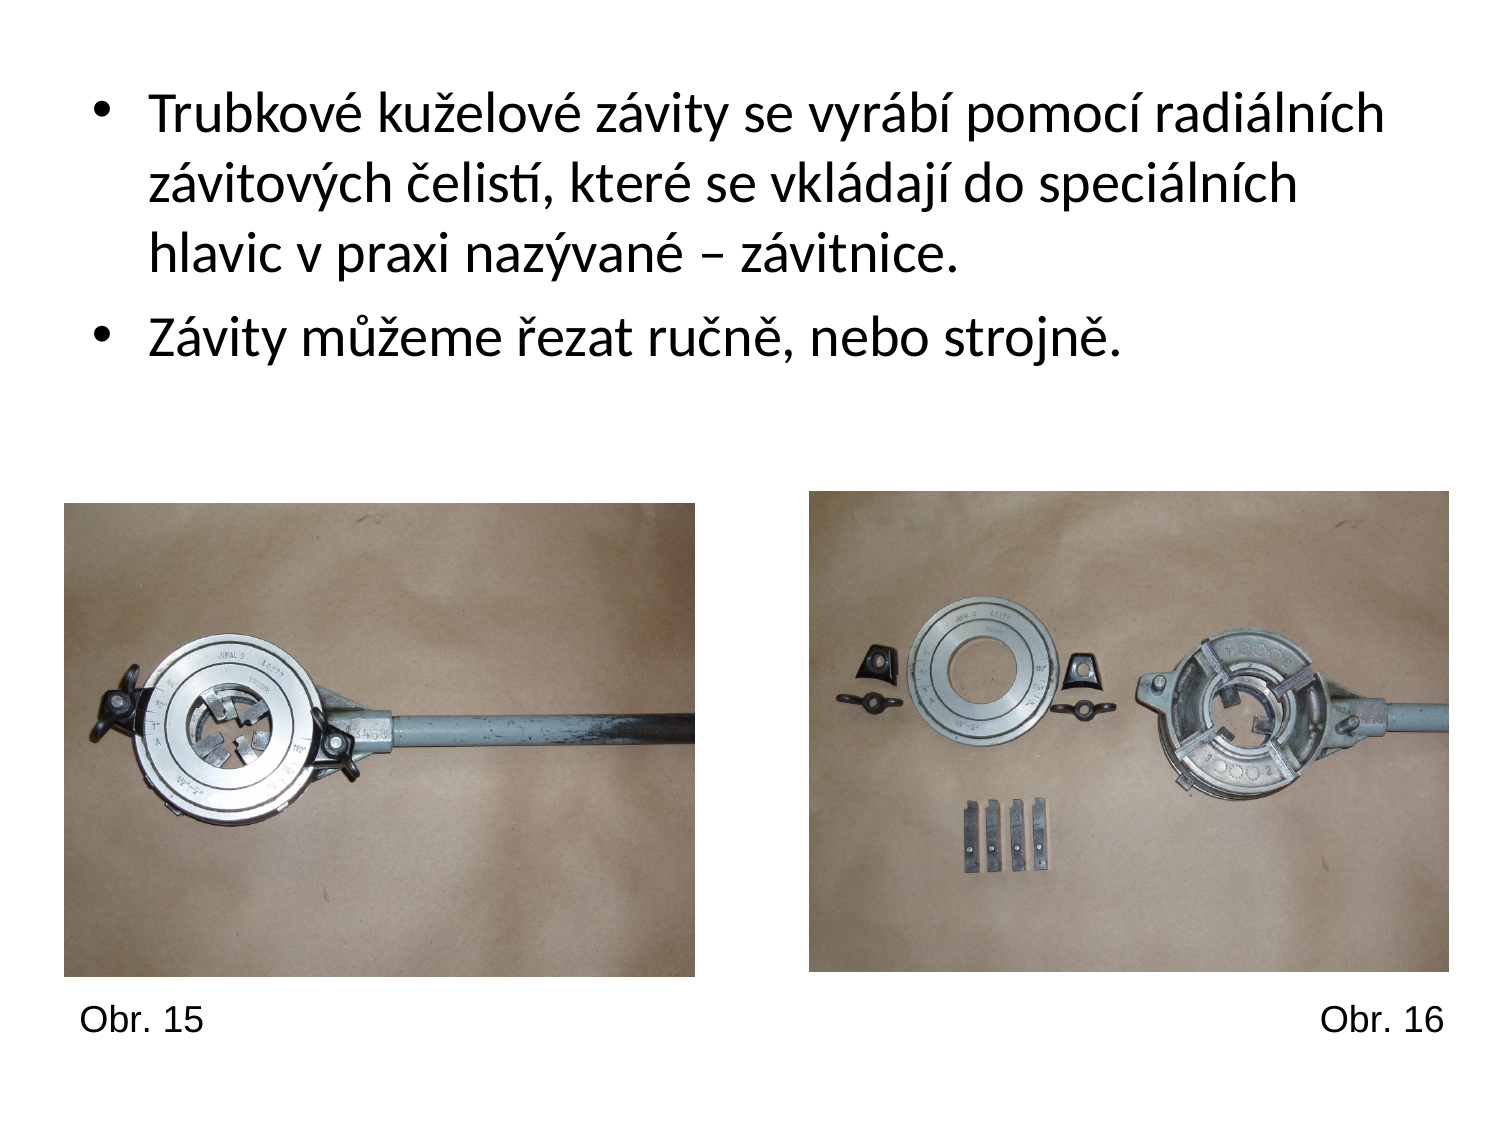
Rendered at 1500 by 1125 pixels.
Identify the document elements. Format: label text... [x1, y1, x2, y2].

picture [64, 503, 695, 977]
picture [809, 491, 1449, 972]
text_box Obr. 15 [64, 987, 220, 1049]
text_box Obr. 16 [1305, 987, 1460, 1049]
list Trubkové kuželové závity se vyrábí pomocí radiálních závitových čelistí, které se vkládají do speciálních hlavic v praxi nazývané – závitnice. Závity můžeme řezat ručně, nebo strojně. [76, 66, 1427, 1010]
